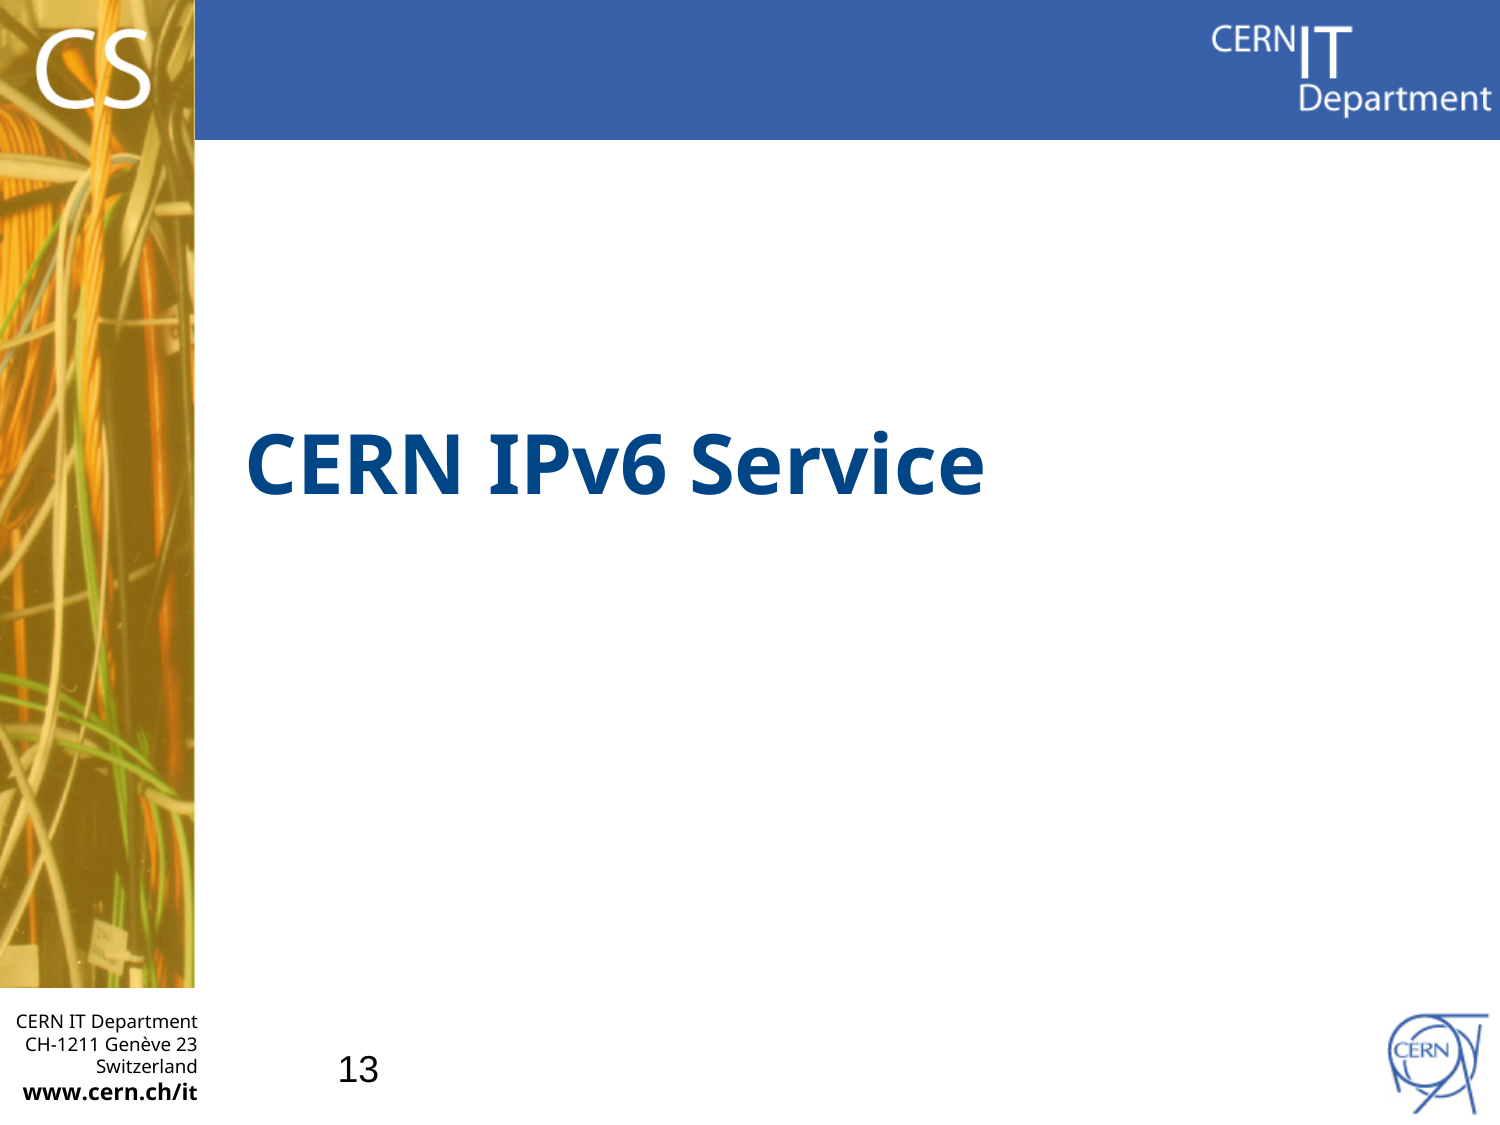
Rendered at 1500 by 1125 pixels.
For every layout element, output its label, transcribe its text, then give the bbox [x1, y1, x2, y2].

list CERN IPv6 Service [224, 174, 1463, 988]
picture [1387, 1012, 1490, 1115]
picture [0, 0, 1500, 988]
